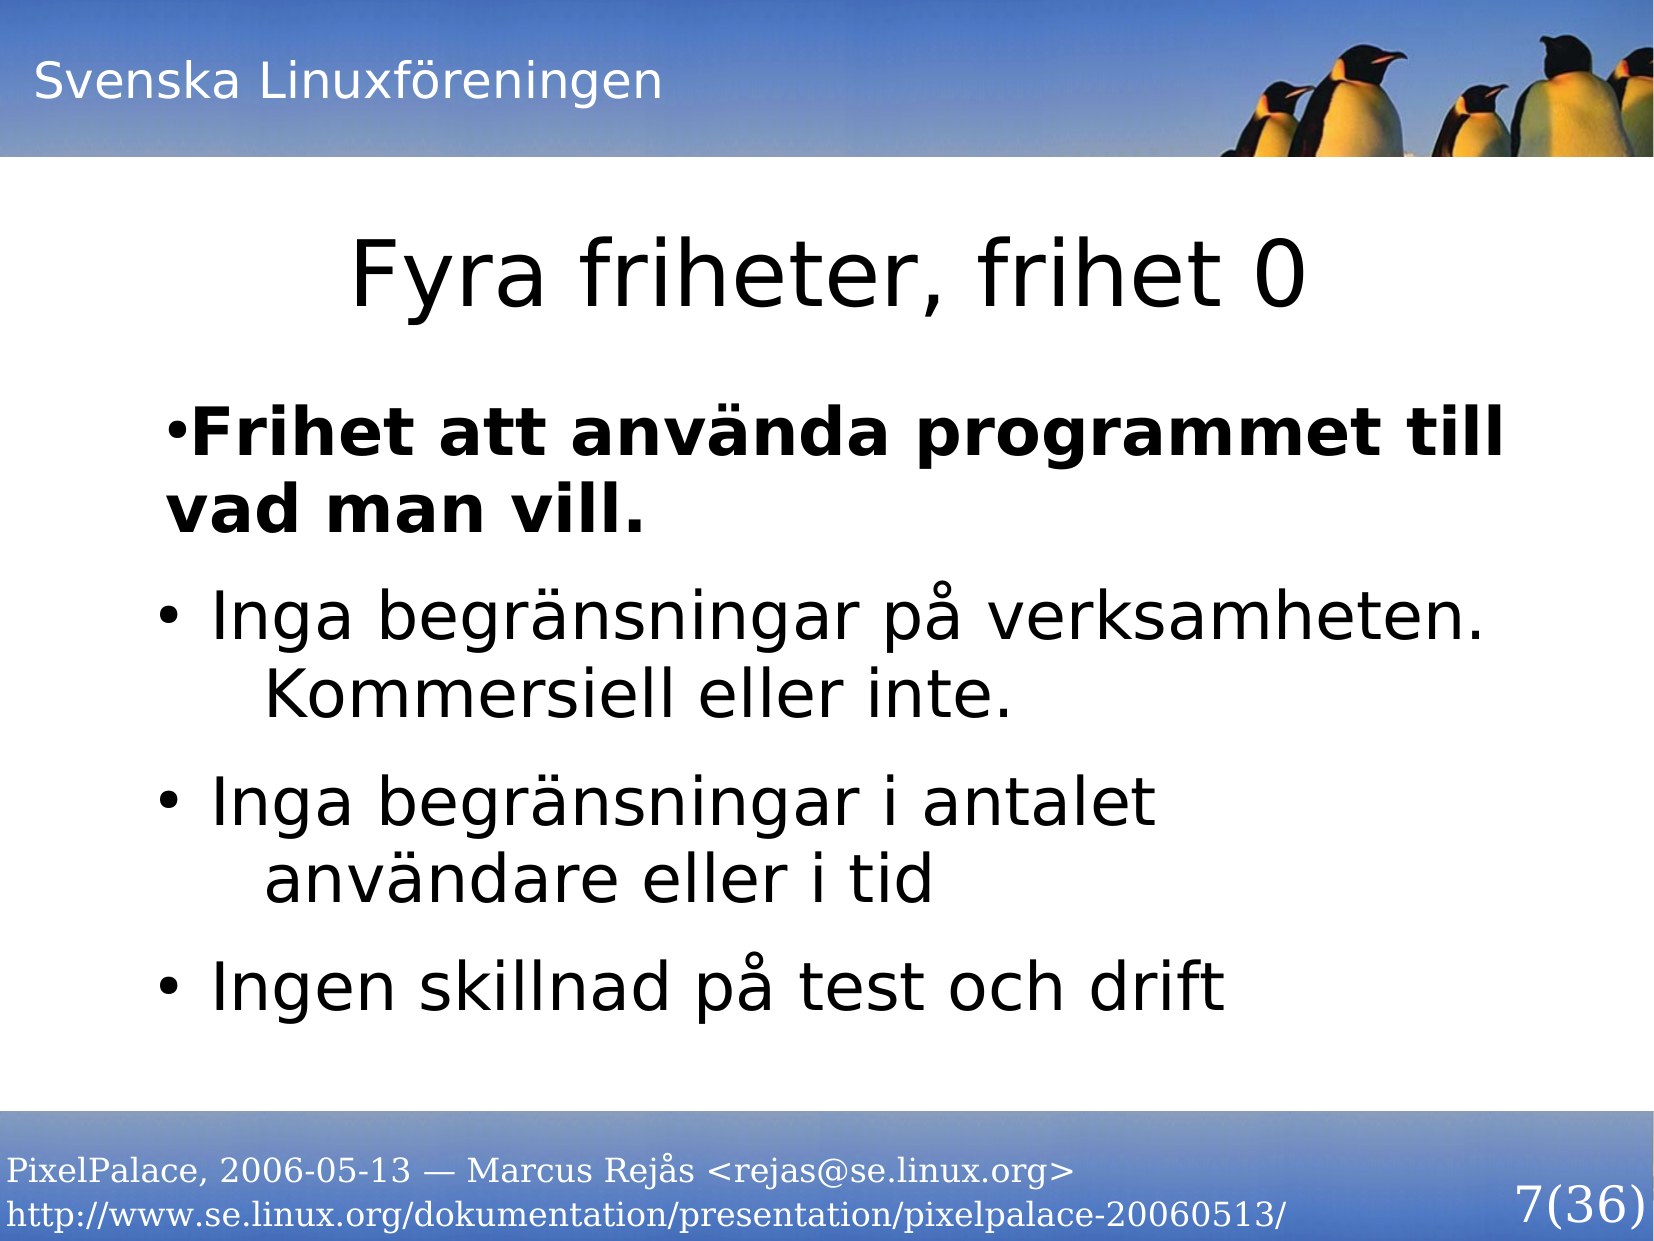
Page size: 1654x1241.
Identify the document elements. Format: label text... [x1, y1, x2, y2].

list Frihet att använda programmet till vad man vill. Inga begränsningar på verksamheten. Kommersiell eller inte. Inga begränsningar i antalet användare eller i tid Ingen skillnad på test och drift [121, 392, 1534, 1092]
picture [0, 0, 1654, 157]
picture [0, 1111, 1654, 1241]
title Fyra friheter, frihet 0 [123, 160, 1537, 389]
